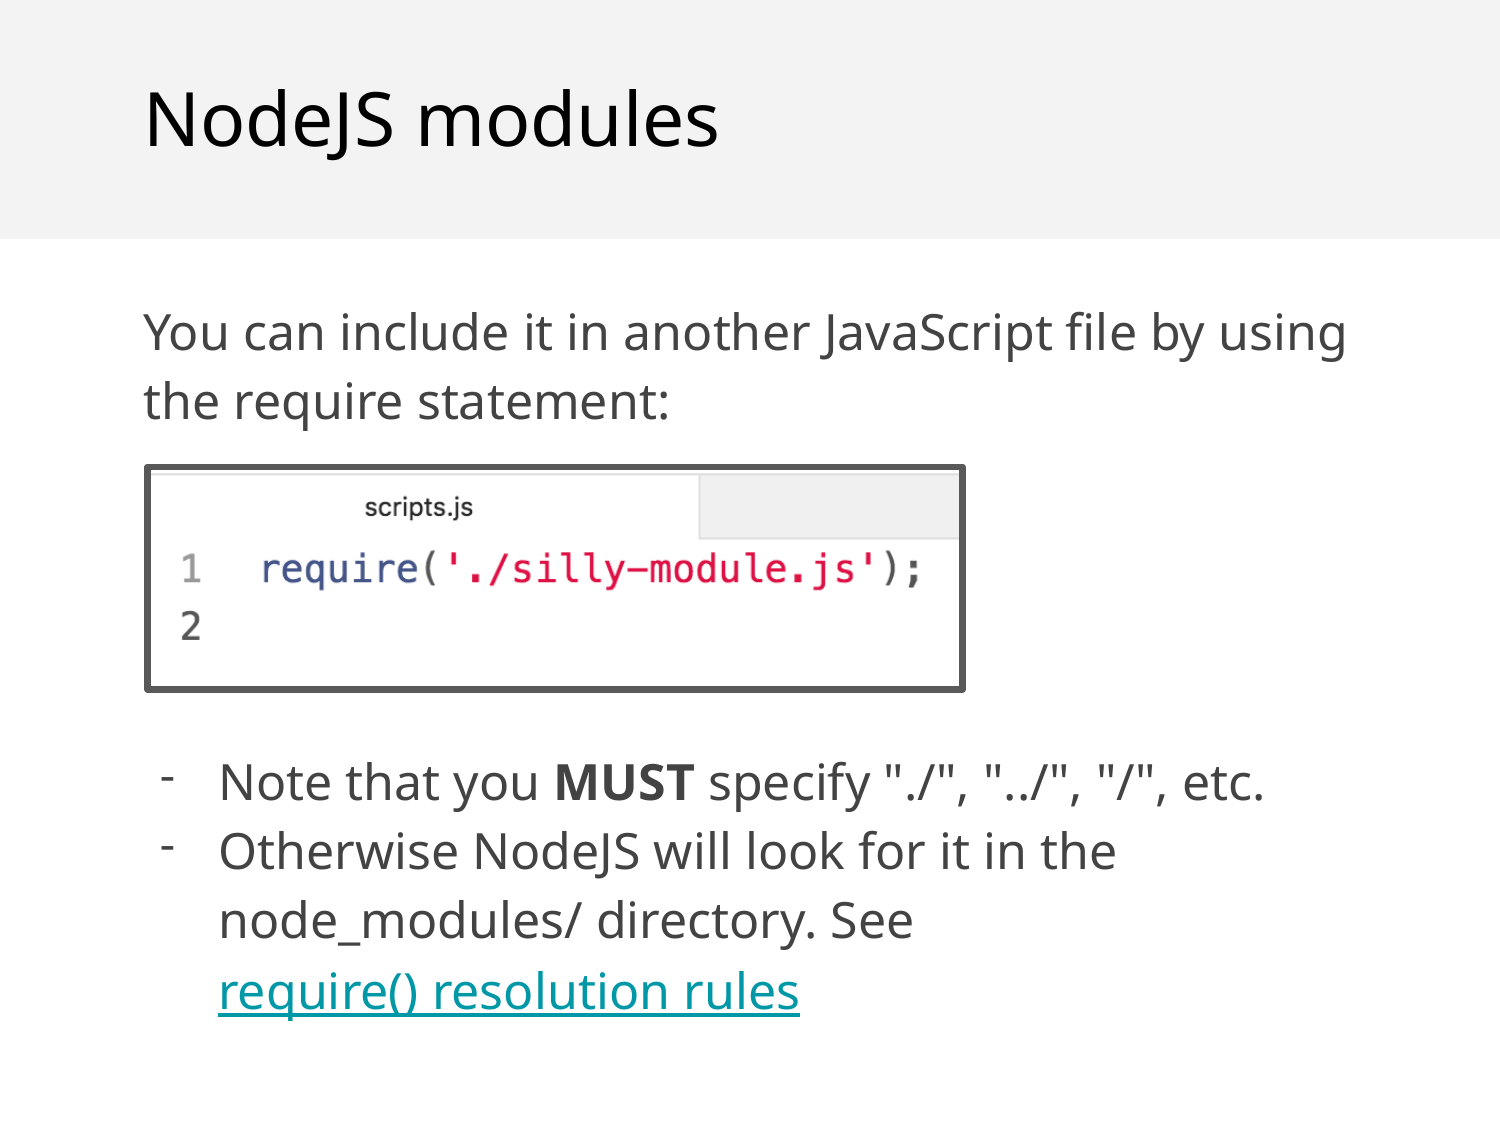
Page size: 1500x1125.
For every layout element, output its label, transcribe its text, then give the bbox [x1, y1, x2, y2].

list Note that you MUST specify "./", "../", "/", etc. Otherwise NodeJS will look for it in the node_modules/ directory. See require() resolution rules [128, 726, 1372, 1002]
list You can include it in another JavaScript file by using the require statement: [128, 276, 1372, 450]
picture [150, 469, 960, 687]
title NodeJS modules [128, 56, 1372, 183]
